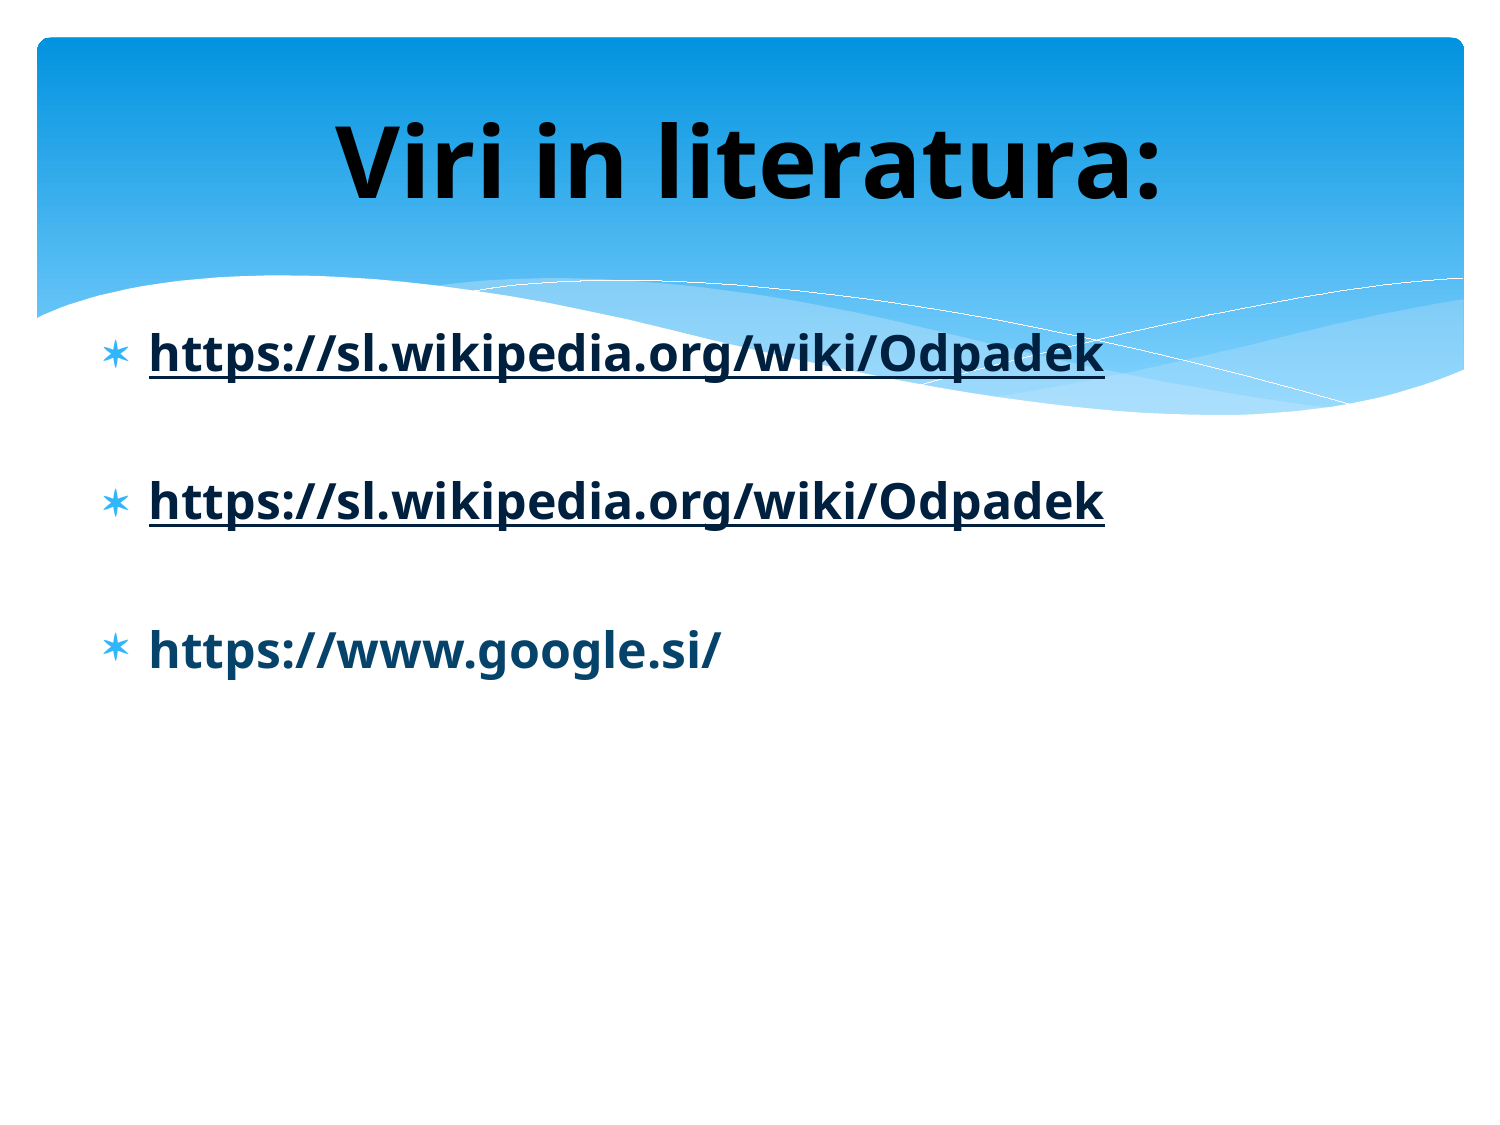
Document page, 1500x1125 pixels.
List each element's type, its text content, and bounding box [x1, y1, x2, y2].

title Viri in literatura: [75, 55, 1425, 261]
list https://sl.wikipedia.org/wiki/Odpadek https://sl.wikipedia.org/wiki/Odpadek https://www.google.si/ [88, 314, 1400, 1005]
